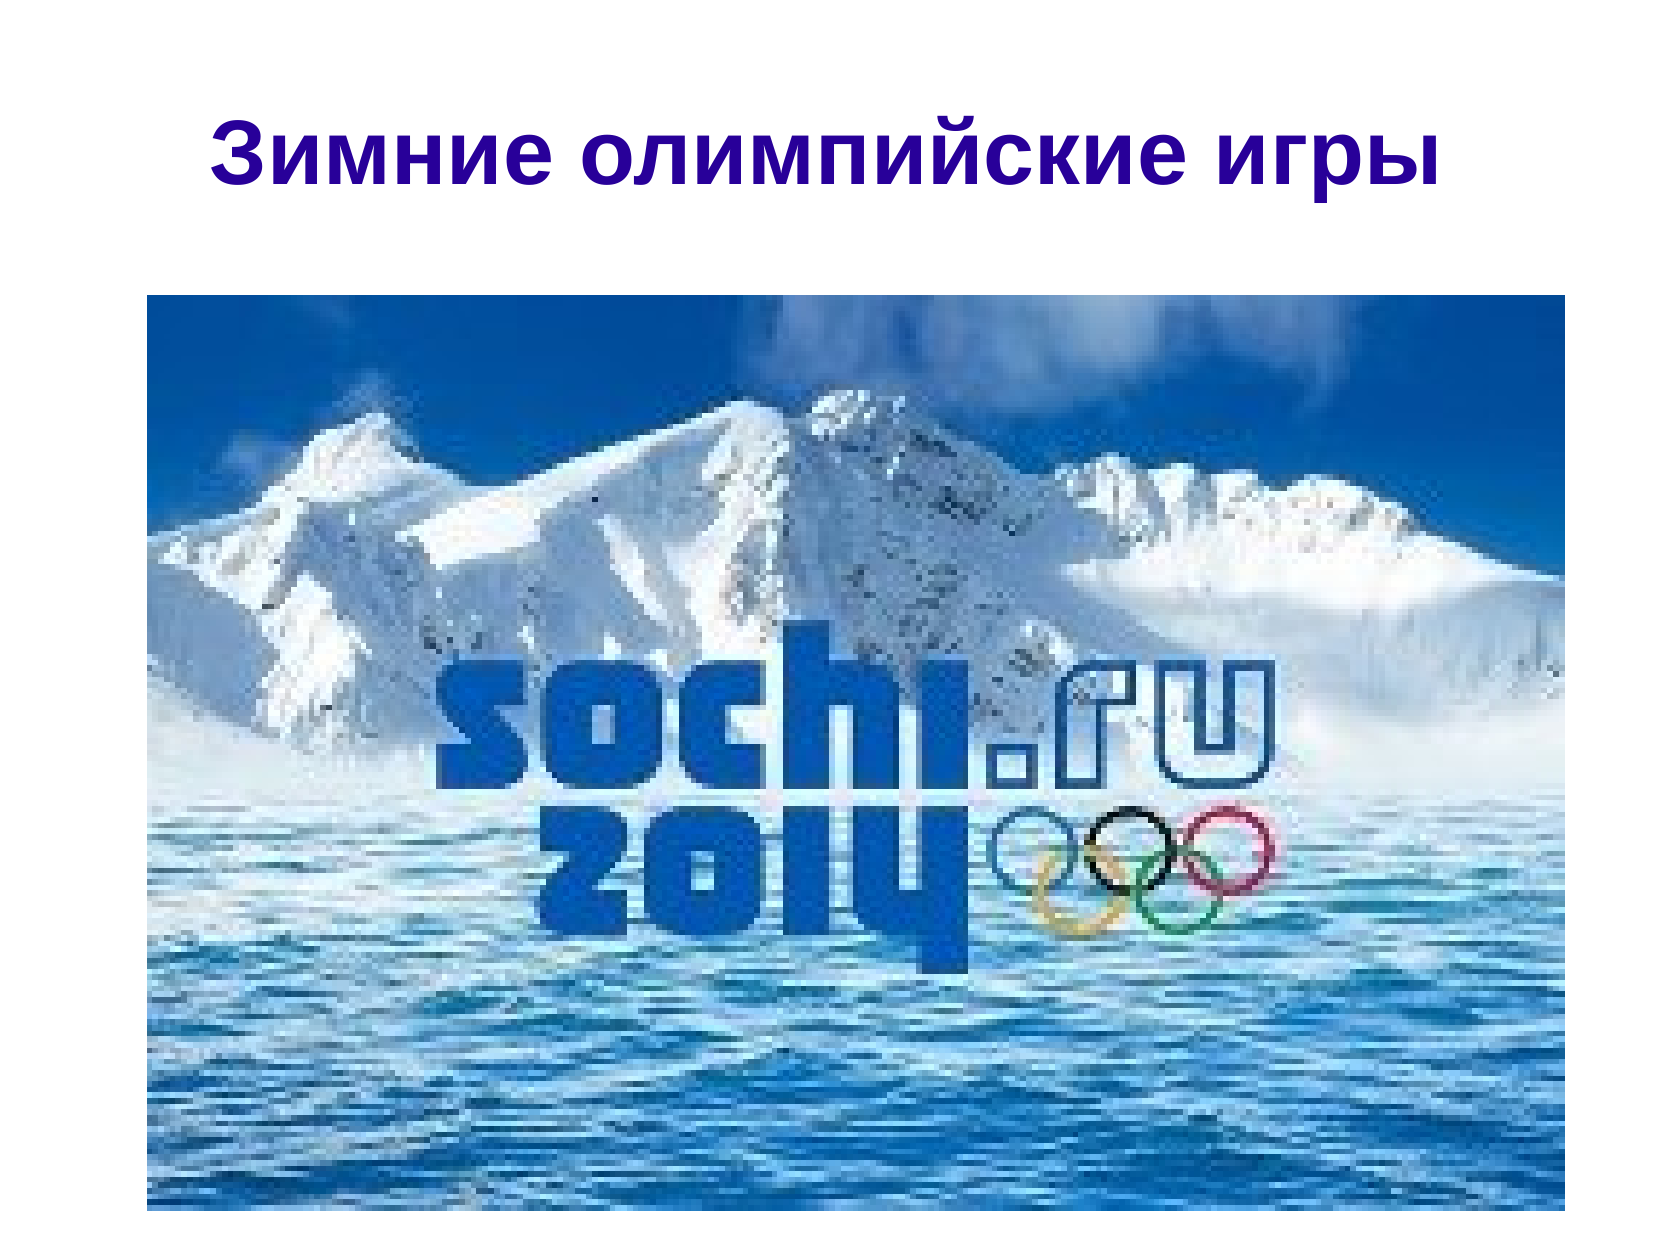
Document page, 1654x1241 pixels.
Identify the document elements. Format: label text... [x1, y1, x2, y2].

title Зимние олимпийские игры [82, 56, 1571, 250]
picture [147, 295, 1565, 1211]
